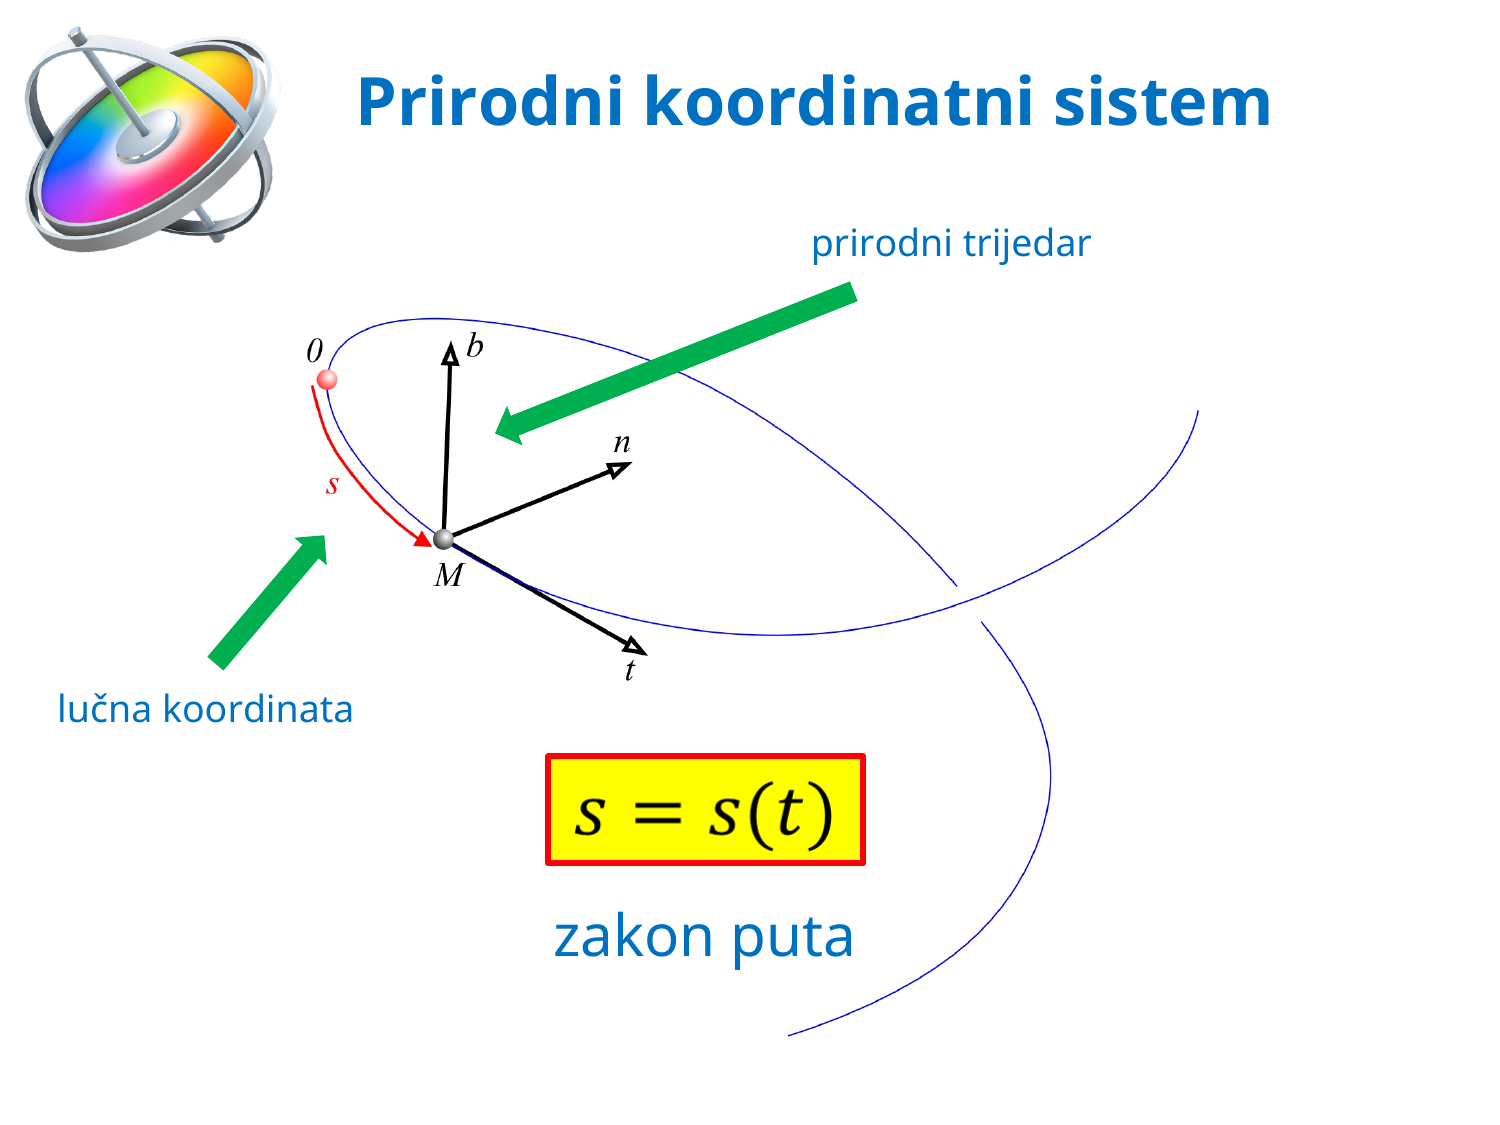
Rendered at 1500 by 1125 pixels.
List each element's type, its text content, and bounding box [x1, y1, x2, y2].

text_box [207, 535, 327, 671]
picture [22, 24, 281, 255]
picture [305, 317, 1199, 1037]
text_box lučna koordinata [42, 677, 445, 738]
text_box [495, 281, 858, 446]
text_box zakon puta [497, 890, 913, 977]
text_box prirodni trijedar [796, 210, 1199, 272]
text_box Prirodni koordinatni sistem [340, 51, 1404, 147]
